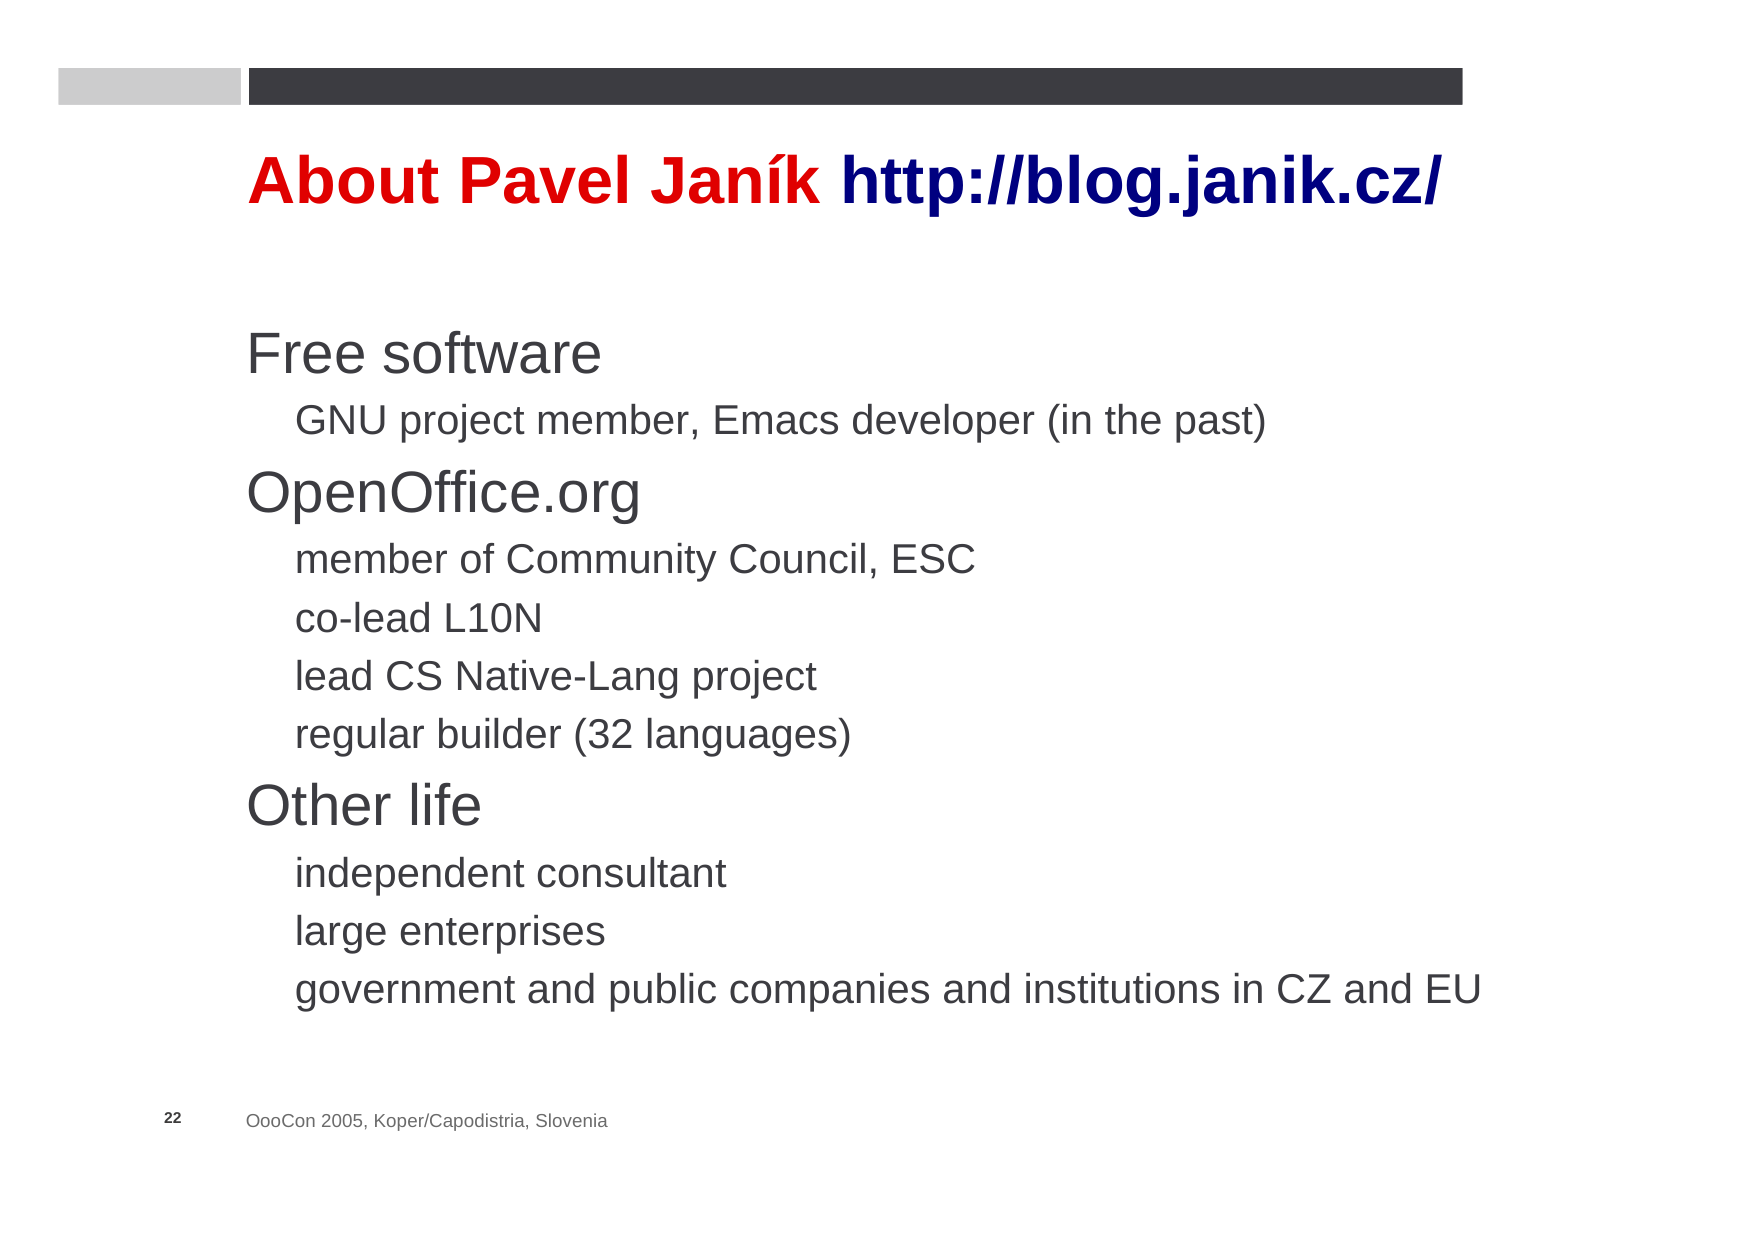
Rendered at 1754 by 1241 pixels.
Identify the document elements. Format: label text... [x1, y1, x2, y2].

title About Pavel Janík http://blog.janik.cz/ [247, 100, 1581, 263]
list Free software GNU project member, Emacs developer (in the past) OpenOffice.org member of Community Council, ESC co-lead L10N lead CS Native-Lang project regular builder (32 languages) Other life independent consultant large enterprises government and public companies and institutions in CZ and EU [246, 304, 1600, 1078]
